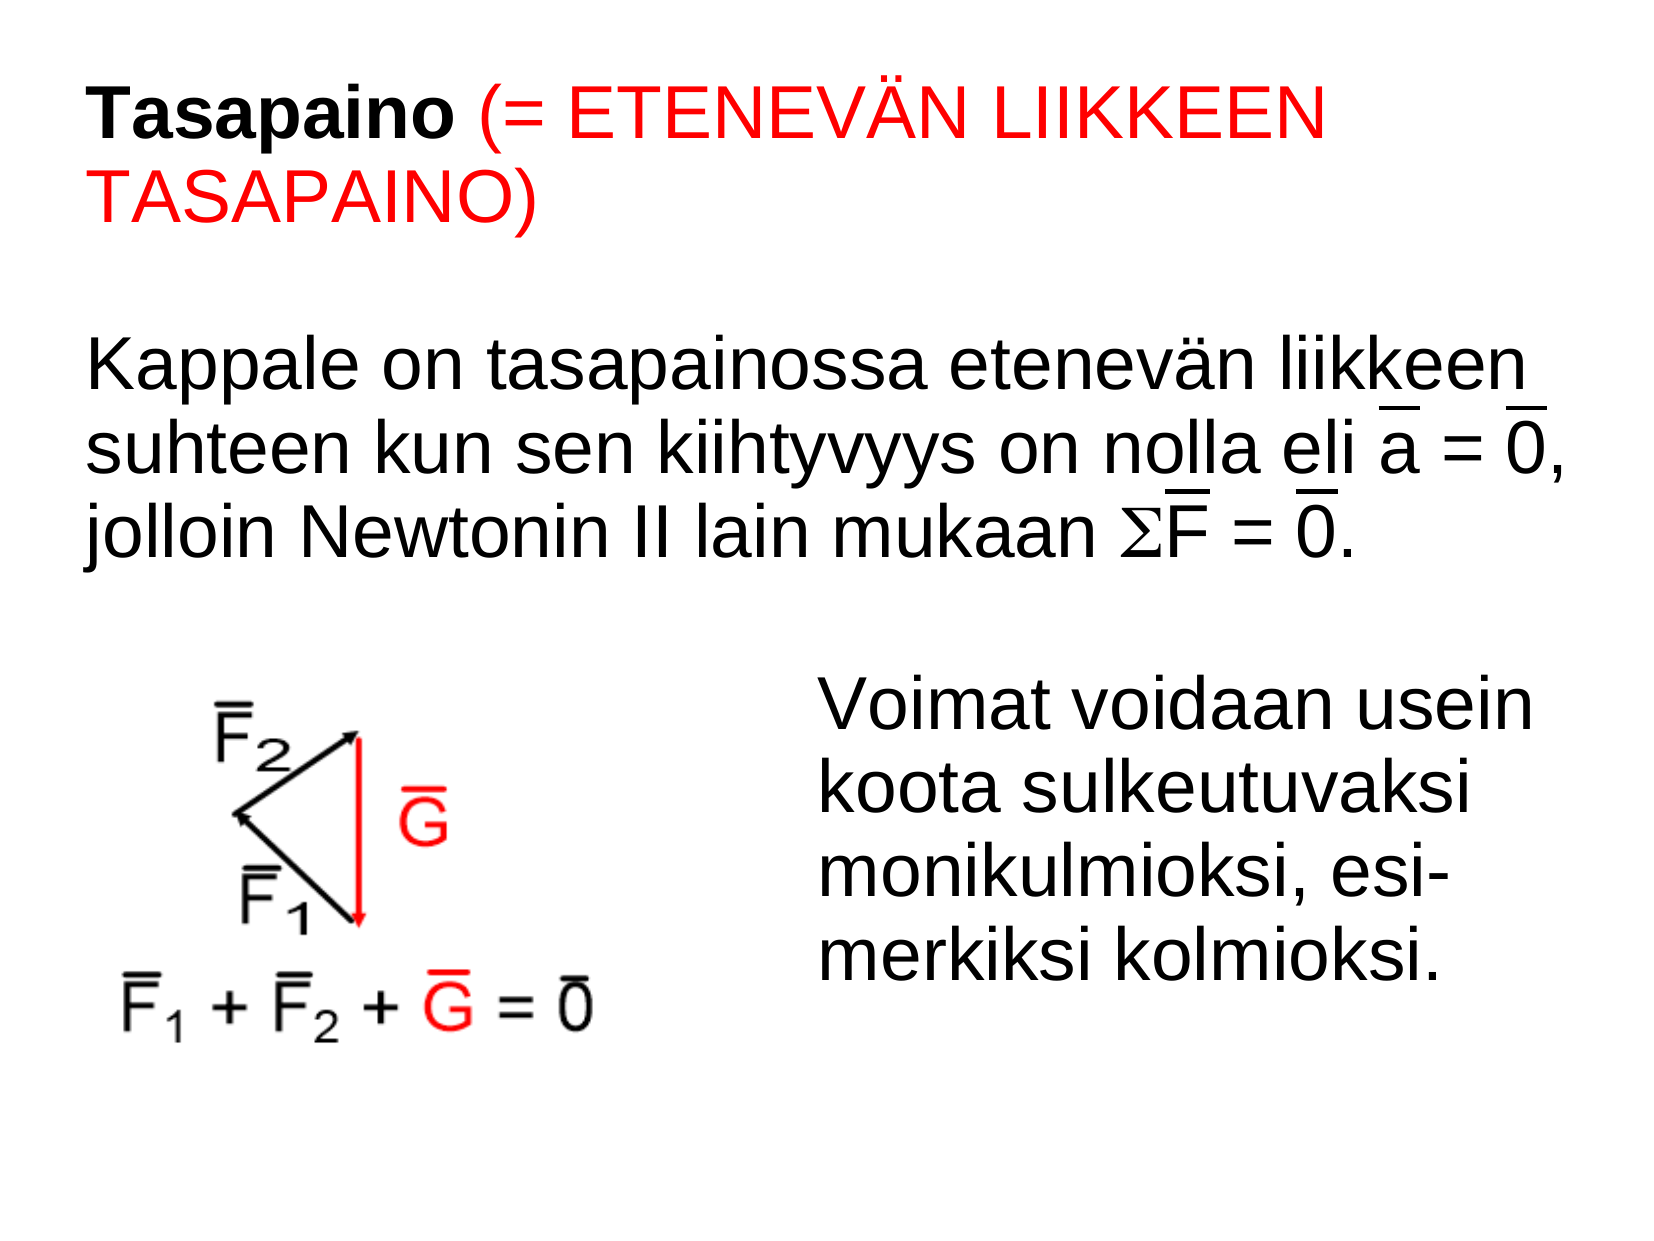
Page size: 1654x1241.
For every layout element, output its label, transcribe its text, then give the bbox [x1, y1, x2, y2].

text_box Voimat voidaan usein koota sulkeutuvaksi monikulmioksi, esi-merkiksi kolmioksi. [803, 649, 1560, 1001]
text_box Tasapaino (= ETENEVÄN LIIKKEEN TASAPAINO) Kappale on tasapainossa etenevän liikkeen suhteen kun sen kiihtyvyys on nolla eli a = 0, jolloin Newtonin II lain mukaan SF = 0. [71, 59, 1642, 579]
picture [82, 645, 674, 1087]
